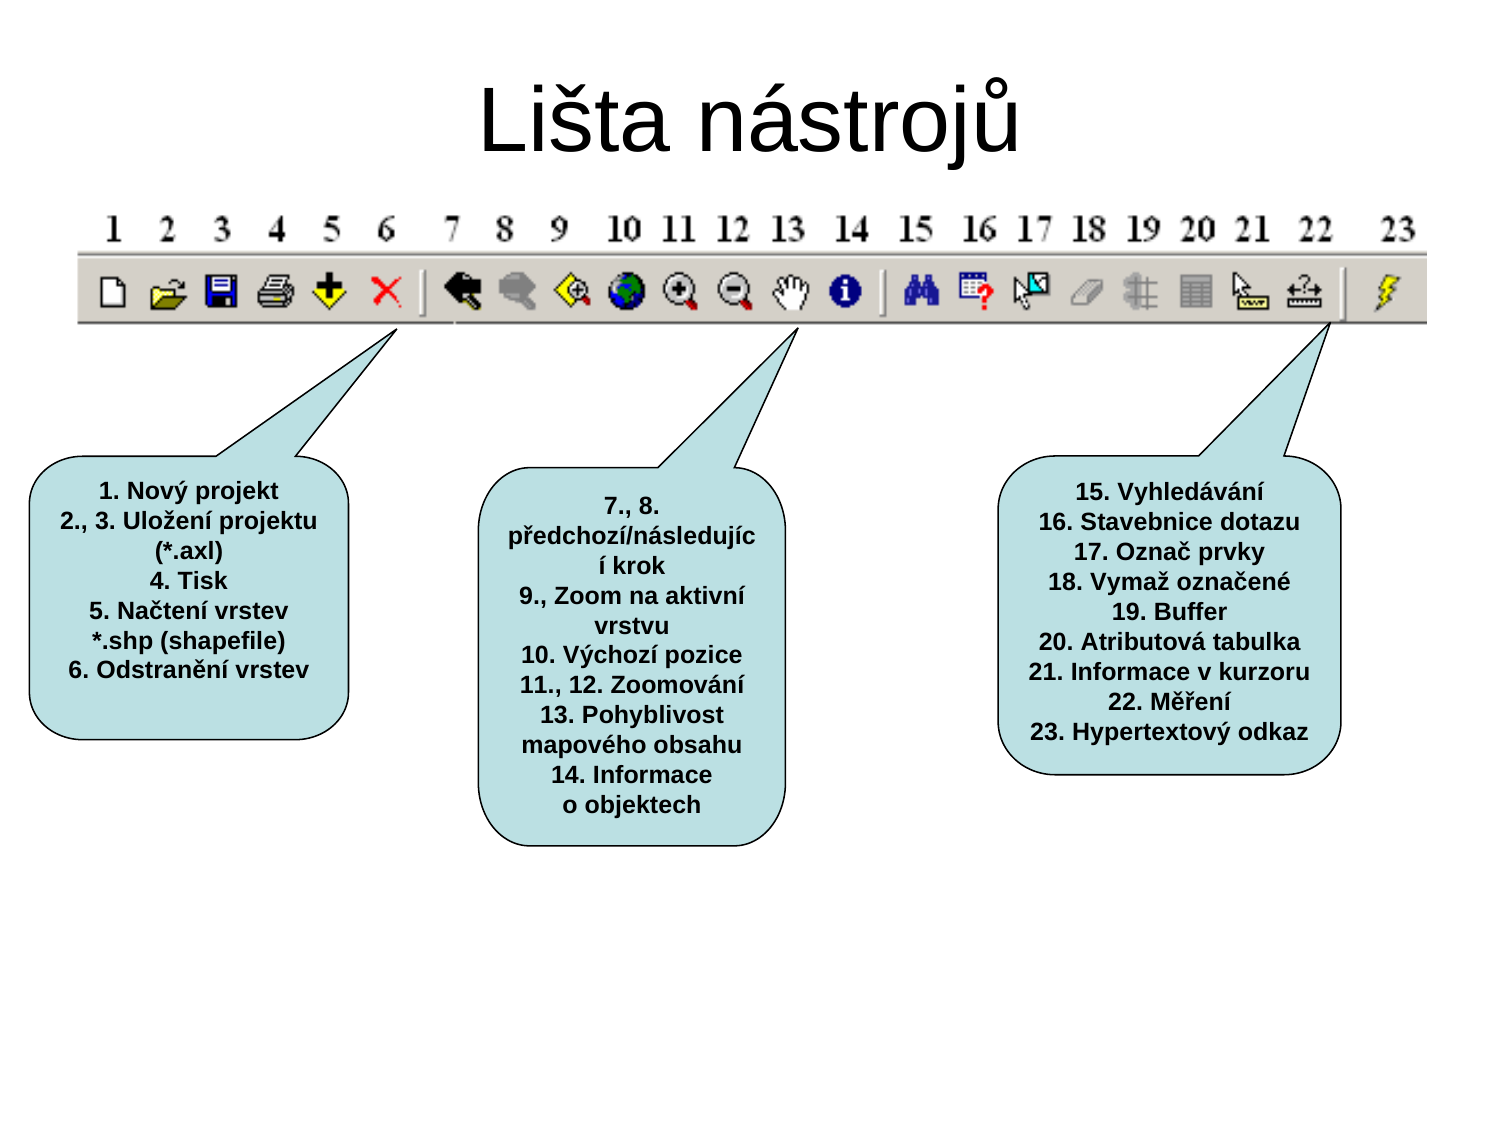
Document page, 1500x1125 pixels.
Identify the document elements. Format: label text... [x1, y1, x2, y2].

text_box 15. Vyhledávání 16. Stavebnice dotazu 17. Označ prvky 18. Vymaž označené 19. Buffer 20. Atributová tabulka 21. Informace v kurzoru 22. Měření 23. Hypertextový odkaz [998, 322, 1341, 775]
text_box 1. Nový projekt 2., 3. Uložení projektu (*.axl) 4. Tisk 5. Načtení vrstev *.shp (shapefile) 6. Odstranění vrstev [29, 328, 397, 740]
picture [76, 207, 1427, 327]
title Lišta nástrojů [75, 45, 1426, 185]
text_box 7., 8. předchozí/následující krok 9., Zoom na aktivní vrstvu 10. Výchozí pozice 11., 12. Zoomování 13. Pohyblivost mapového obsahu 14. Informace o objektech [478, 327, 799, 846]
